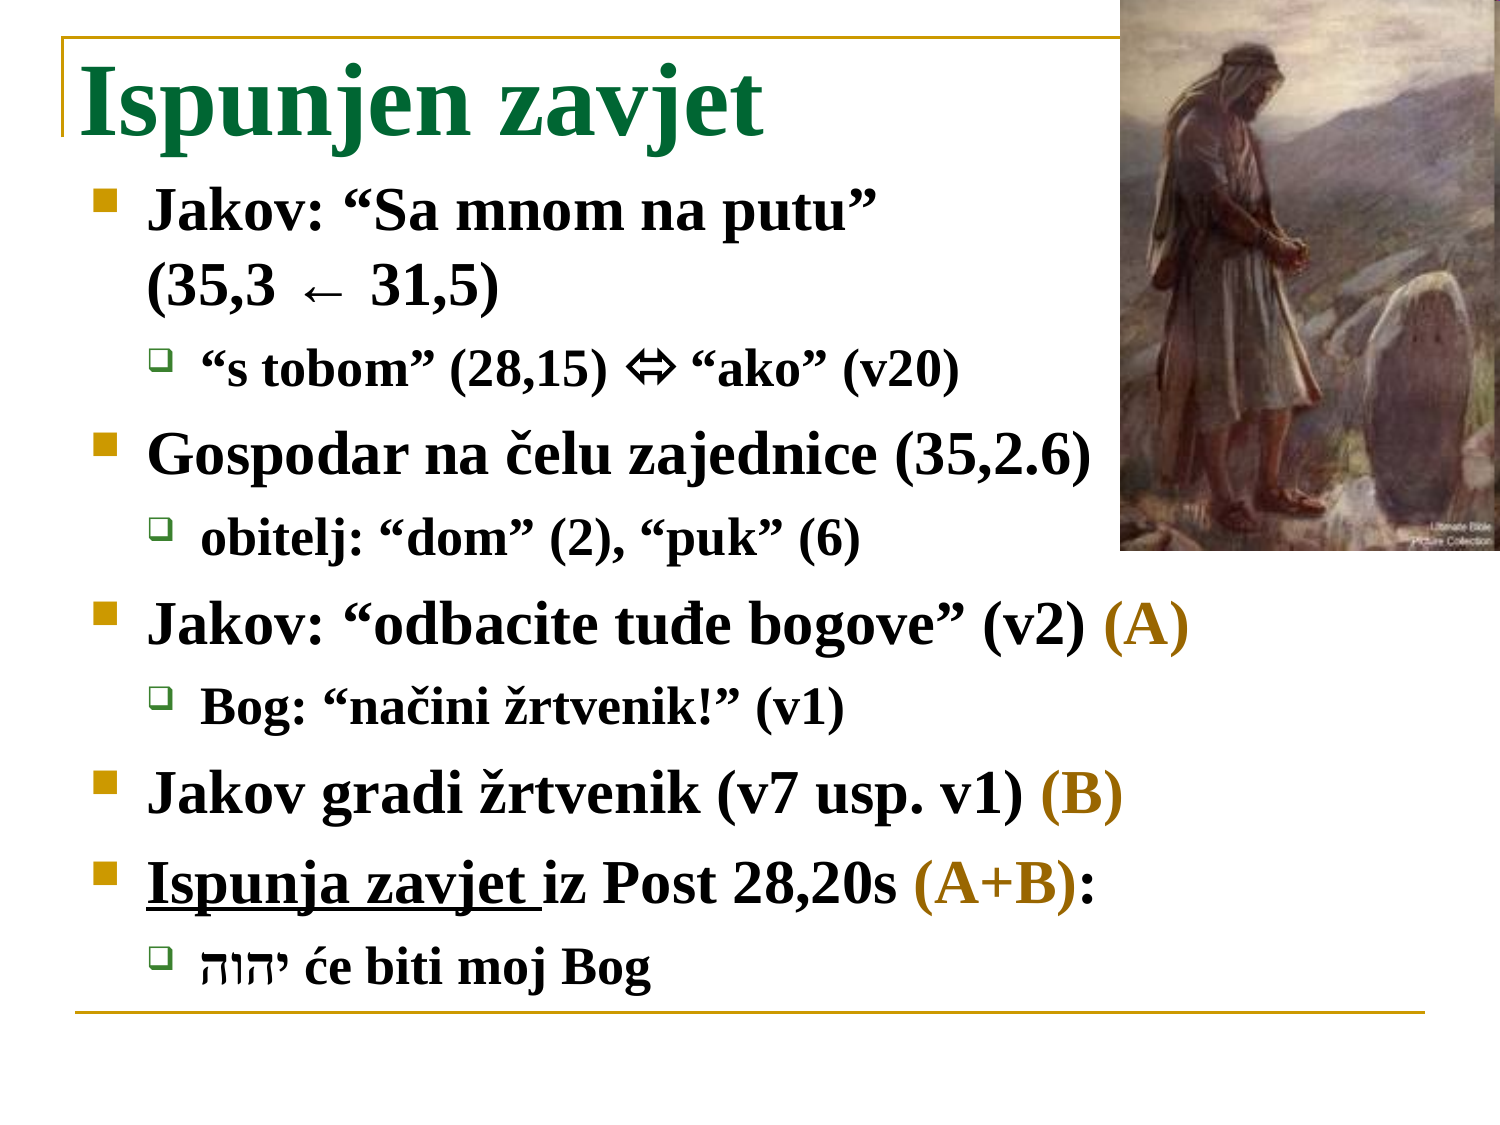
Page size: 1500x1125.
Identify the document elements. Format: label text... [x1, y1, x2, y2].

picture [1120, 0, 1500, 551]
list Jakov: “Sa mnom na putu” (35,3 ← 31,5) “s tobom” (28,15)  “ako” (v20) Gospodar na čelu zajednice (35,2.6) obitelj: “dom” (2), “puk” (6) Jakov: “odbacite tuđe bogove” (v2) (A) Bog: “načini žrtvenik!” (v1) Jakov gradi žrtvenik (v7 usp. v1) (B) Ispunja zavjet iz Post 28,20s (A+B): יהוה će biti moj Bog [75, 160, 1426, 1006]
title Ispunjen zavjet [63, 23, 1120, 211]
